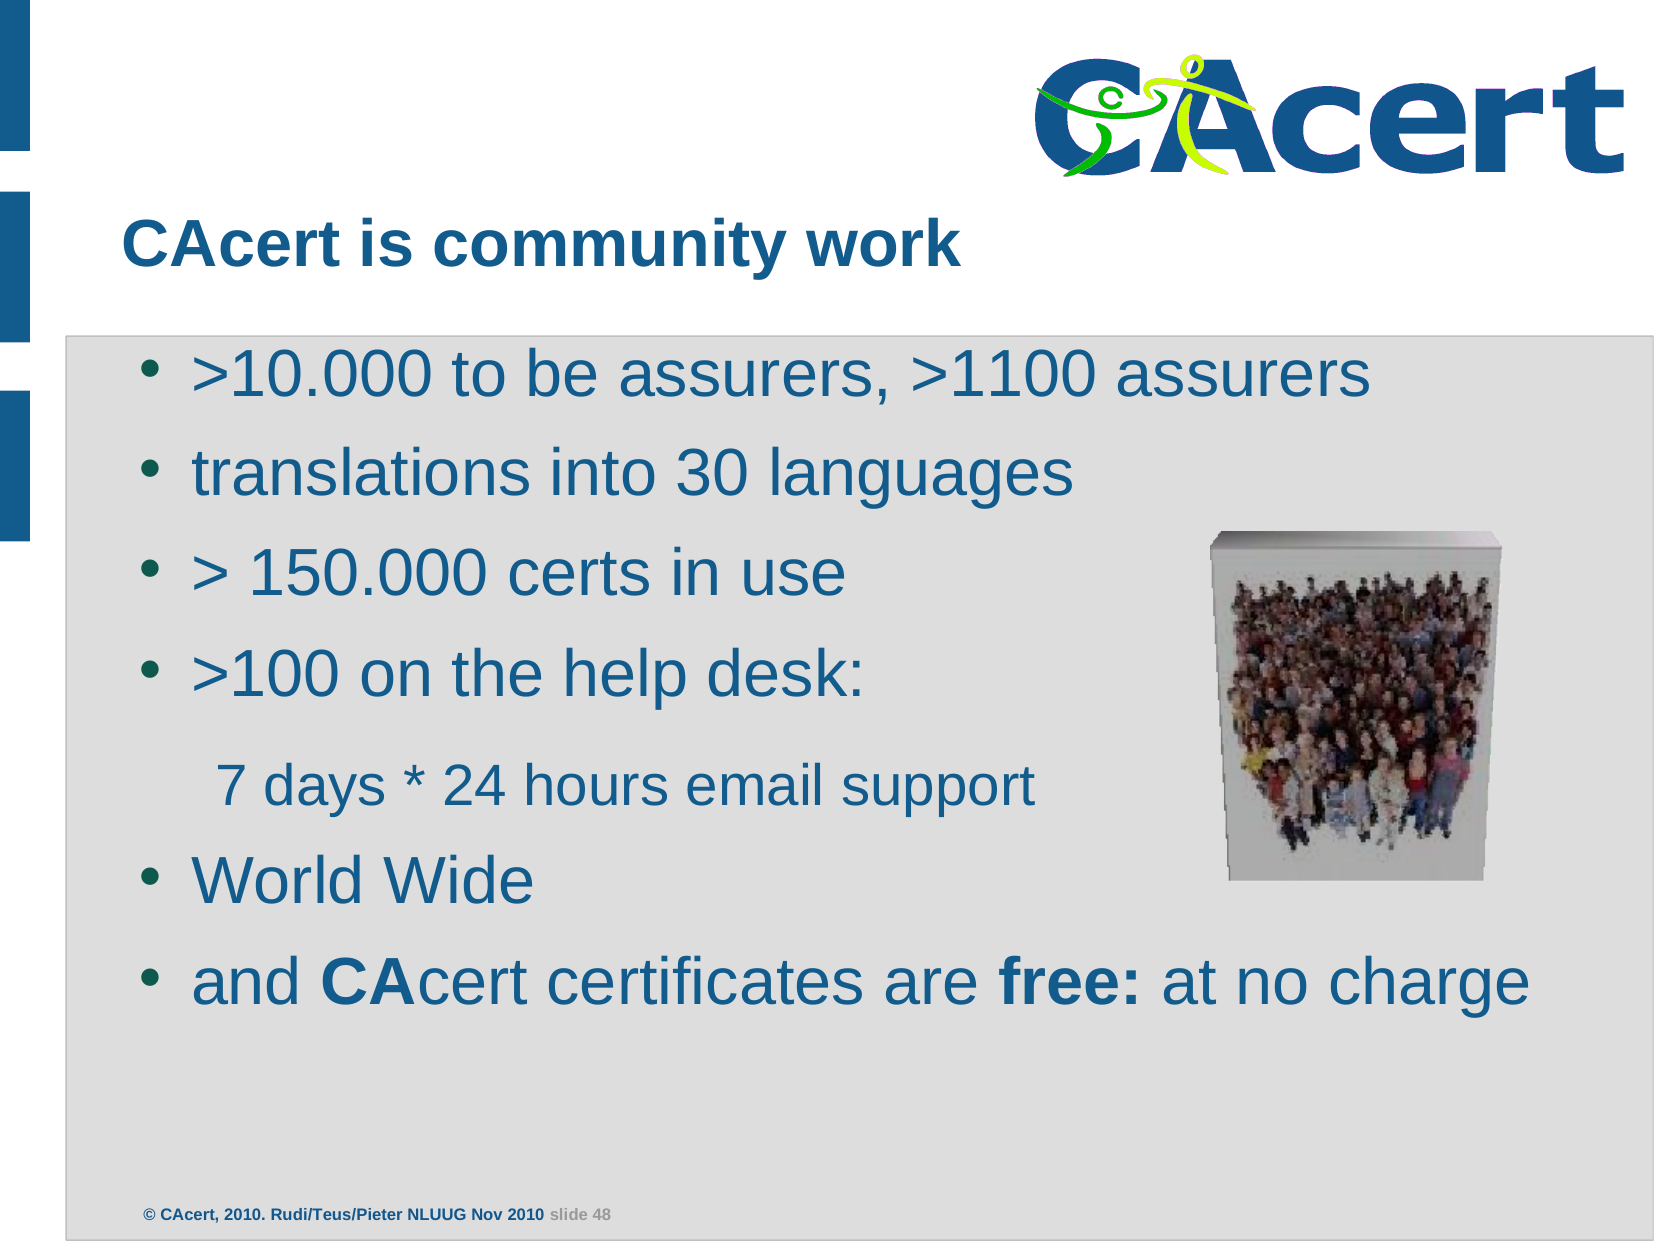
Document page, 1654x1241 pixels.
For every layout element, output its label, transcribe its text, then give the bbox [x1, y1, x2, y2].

list >10.000 to be assurers, >1100 assurers translations into 30 languages > 150.000 certs in use >100 on the help desk: 7 days * 24 hours email support World Wide and CAcert certificates are free: at no charge [121, 344, 1596, 1174]
picture [1033, 53, 1625, 178]
picture [1210, 531, 1506, 886]
title CAcert is community work [121, 184, 1534, 309]
